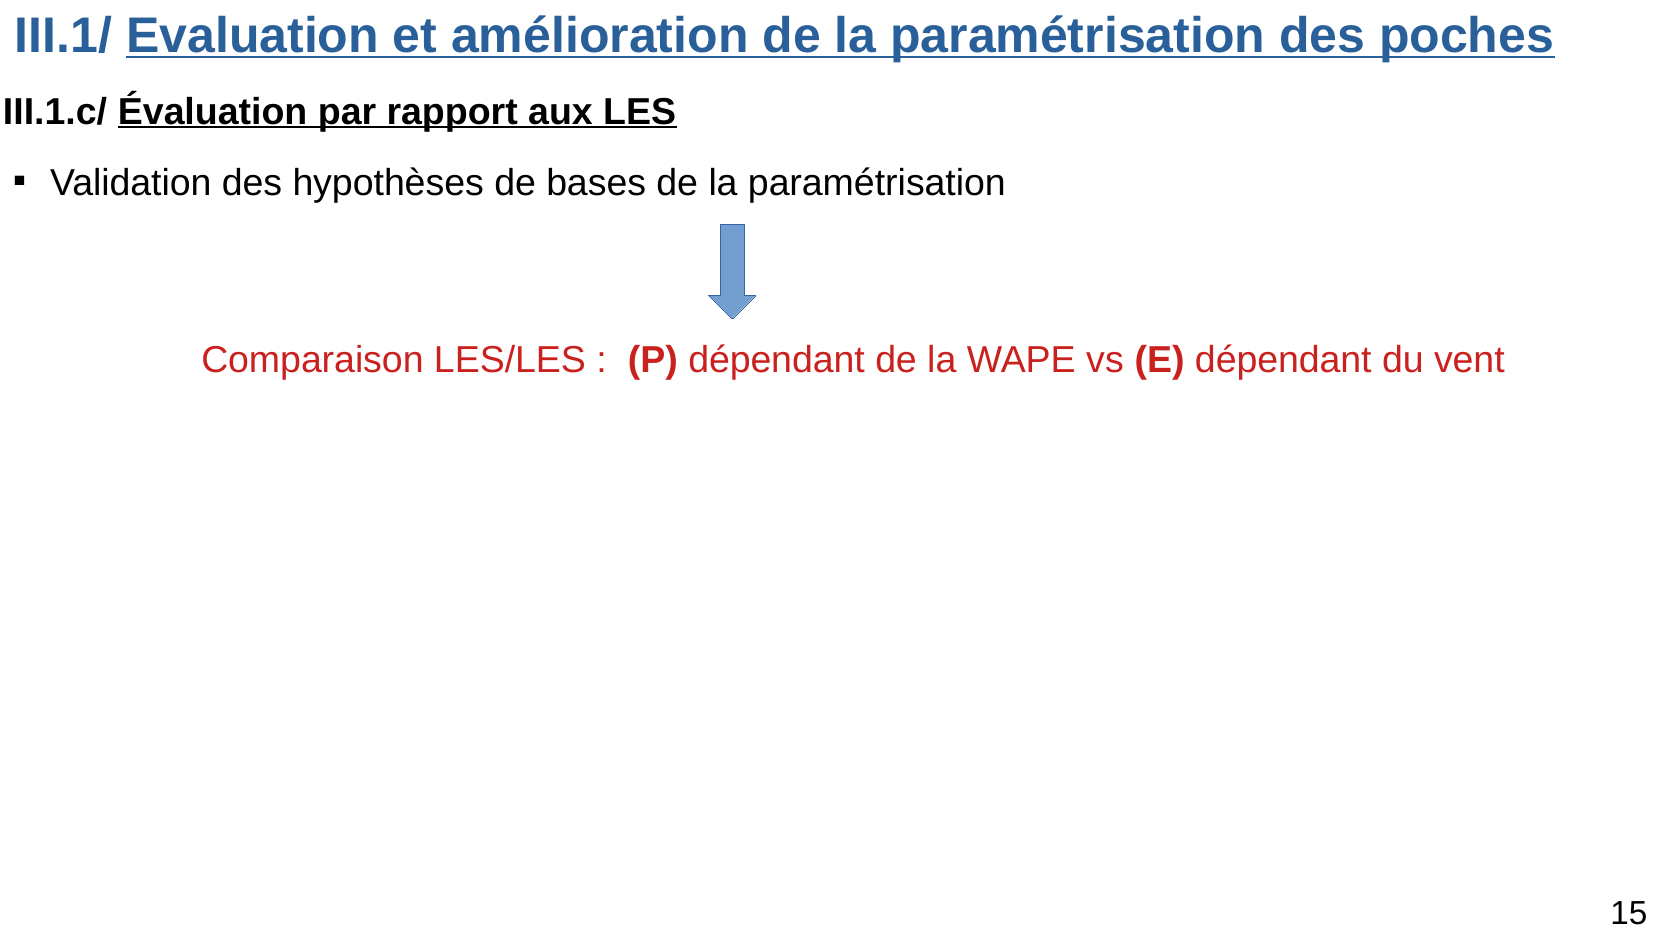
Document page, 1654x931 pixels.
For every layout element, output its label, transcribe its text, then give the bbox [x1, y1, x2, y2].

text_box III.1.c/ Évaluation par rapport aux LES [0, 83, 1642, 153]
text_box 15 [1595, 887, 1654, 931]
text_box III.1/ Evaluation et amélioration de la paramétrisation des poches [0, 0, 1654, 83]
text_box [708, 224, 756, 319]
text_box Validation des hypothèses de bases de la paramétrisation [0, 153, 1642, 211]
text_box Comparaison LES/LES : (P) dépendant de la WAPE vs (E) dépendant du vent [0, 330, 1654, 402]
